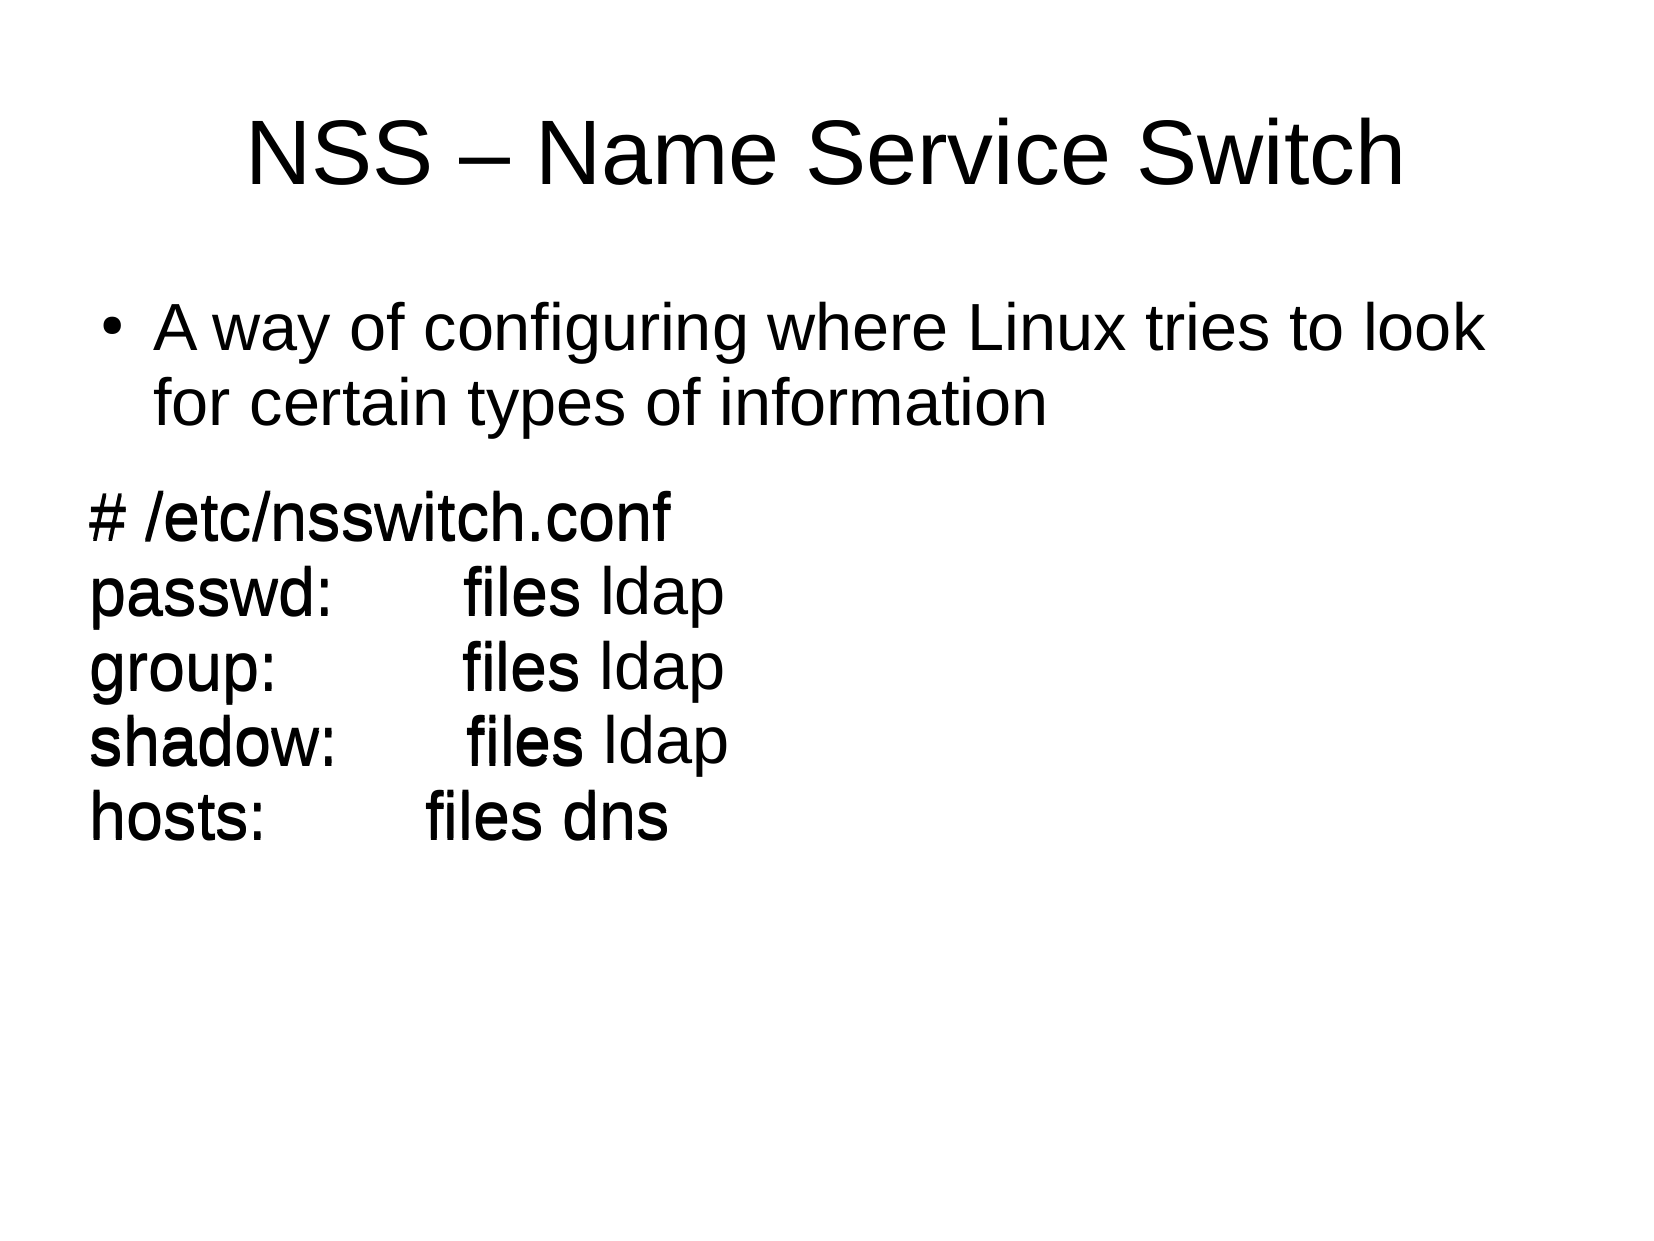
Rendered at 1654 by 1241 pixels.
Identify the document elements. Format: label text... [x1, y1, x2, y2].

list A way of configuring where Linux tries to look for certain types of information [82, 290, 1538, 1010]
text_box # /etc/nsswitch.conf passwd: files ldap group: files ldap shadow: files ldap hosts: files dns [75, 471, 1380, 861]
title NSS – Name Service Switch [82, 49, 1571, 257]
